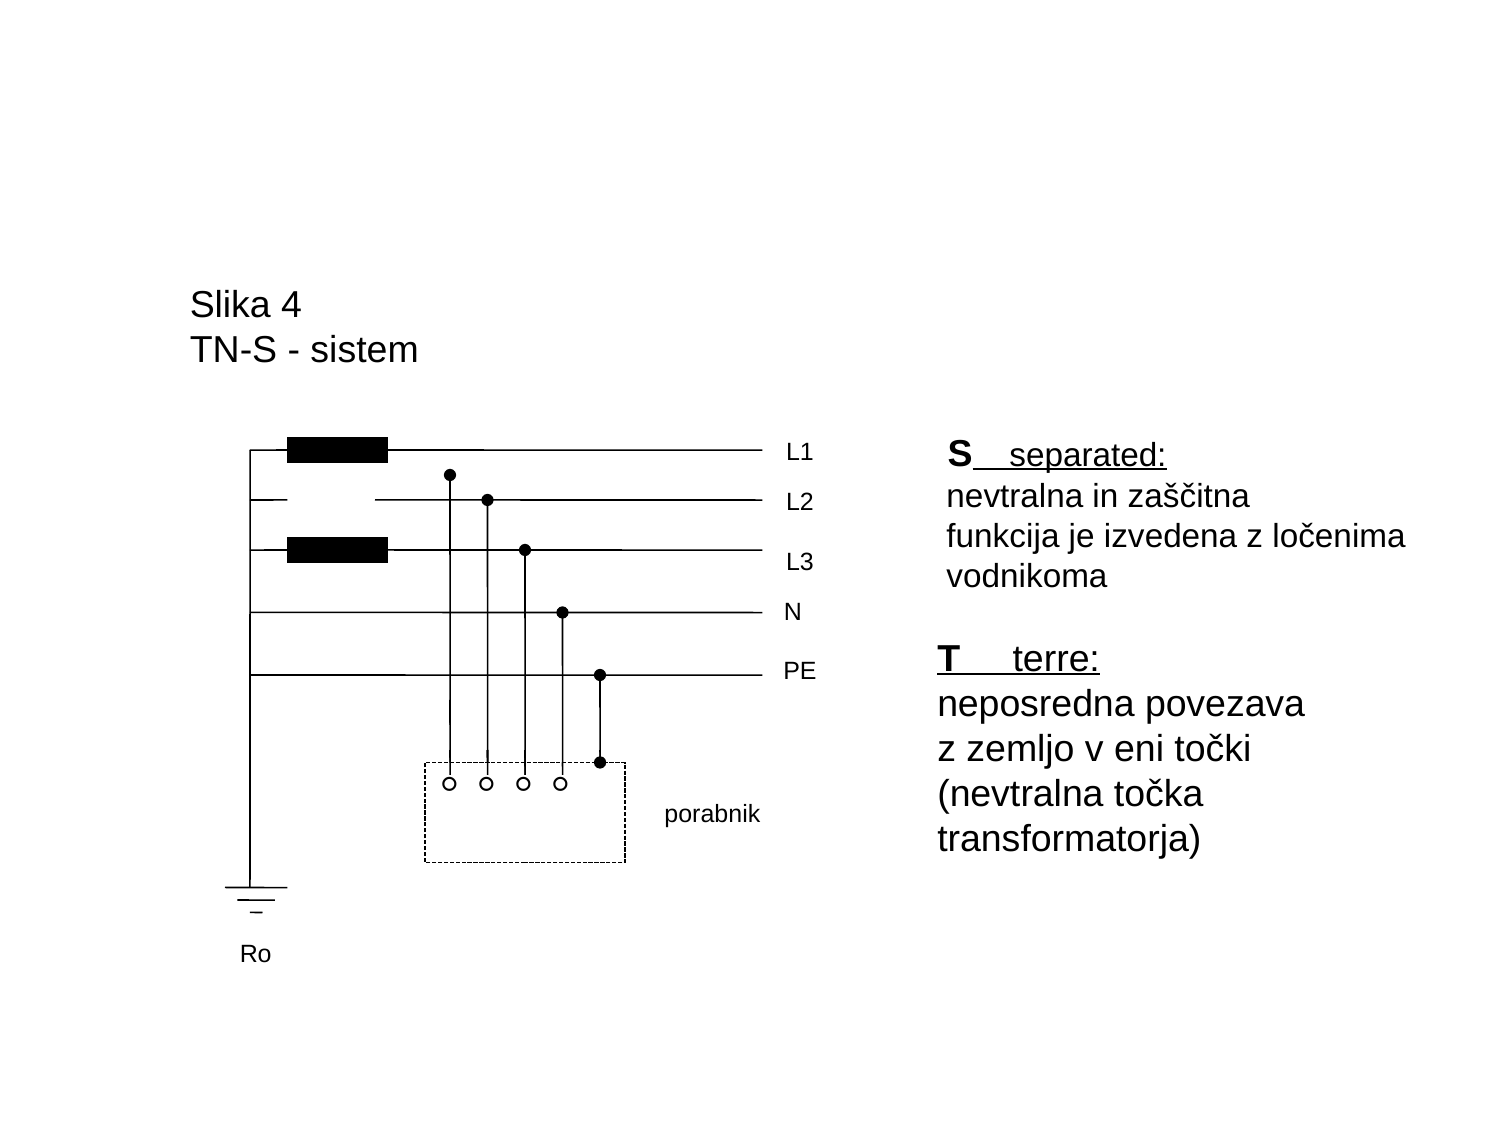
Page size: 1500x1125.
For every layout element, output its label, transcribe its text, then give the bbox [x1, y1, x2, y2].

text_box [287, 437, 388, 463]
text_box ◦ ◦ ◦ ◦ [425, 762, 625, 863]
text_box Ro [224, 899, 288, 975]
text_box porabnik [637, 774, 788, 850]
text_box L1 L2 L3 N PE [724, 437, 875, 713]
text_box [287, 537, 388, 563]
text_box Slika 4 TN-S - sistem [174, 287, 1113, 363]
text_box S separated: nevtralna in zaščitna funkcija je izvedena z ločenima vodnikoma T terre: neposredna povezava z zemljo v eni točki (nevtralna točka transformatorja) [912, 374, 1388, 913]
